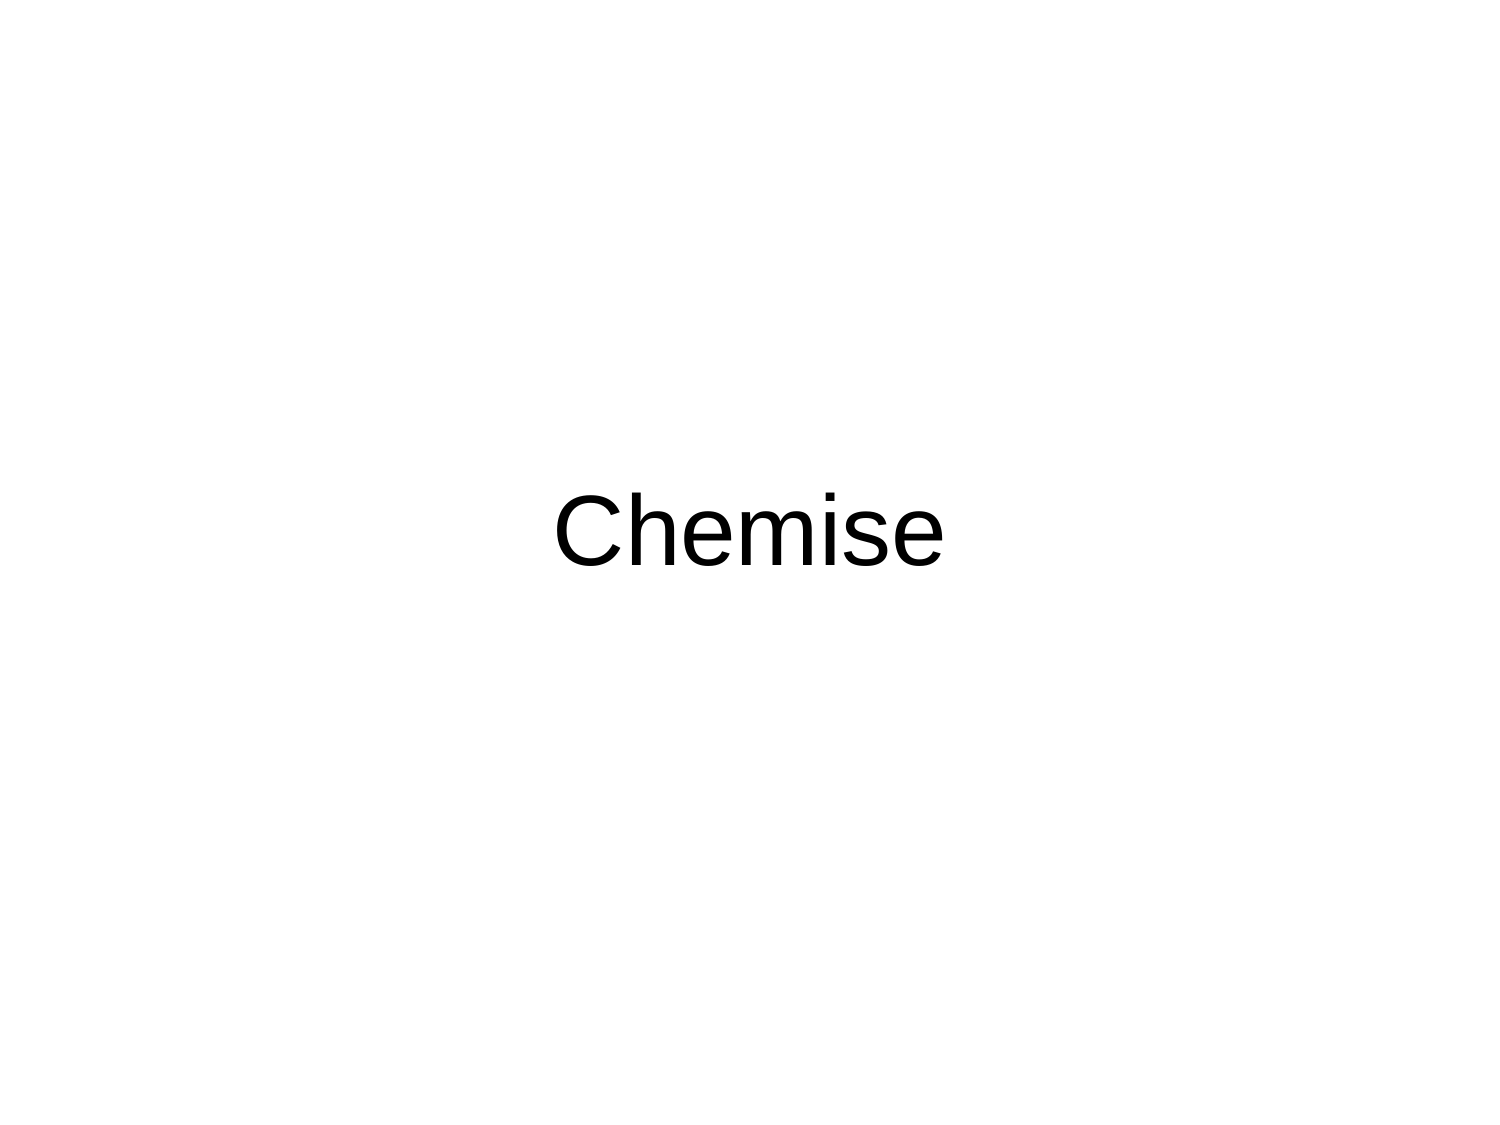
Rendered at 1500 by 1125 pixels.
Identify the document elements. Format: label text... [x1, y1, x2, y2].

title Chemise [112, 437, 1388, 625]
